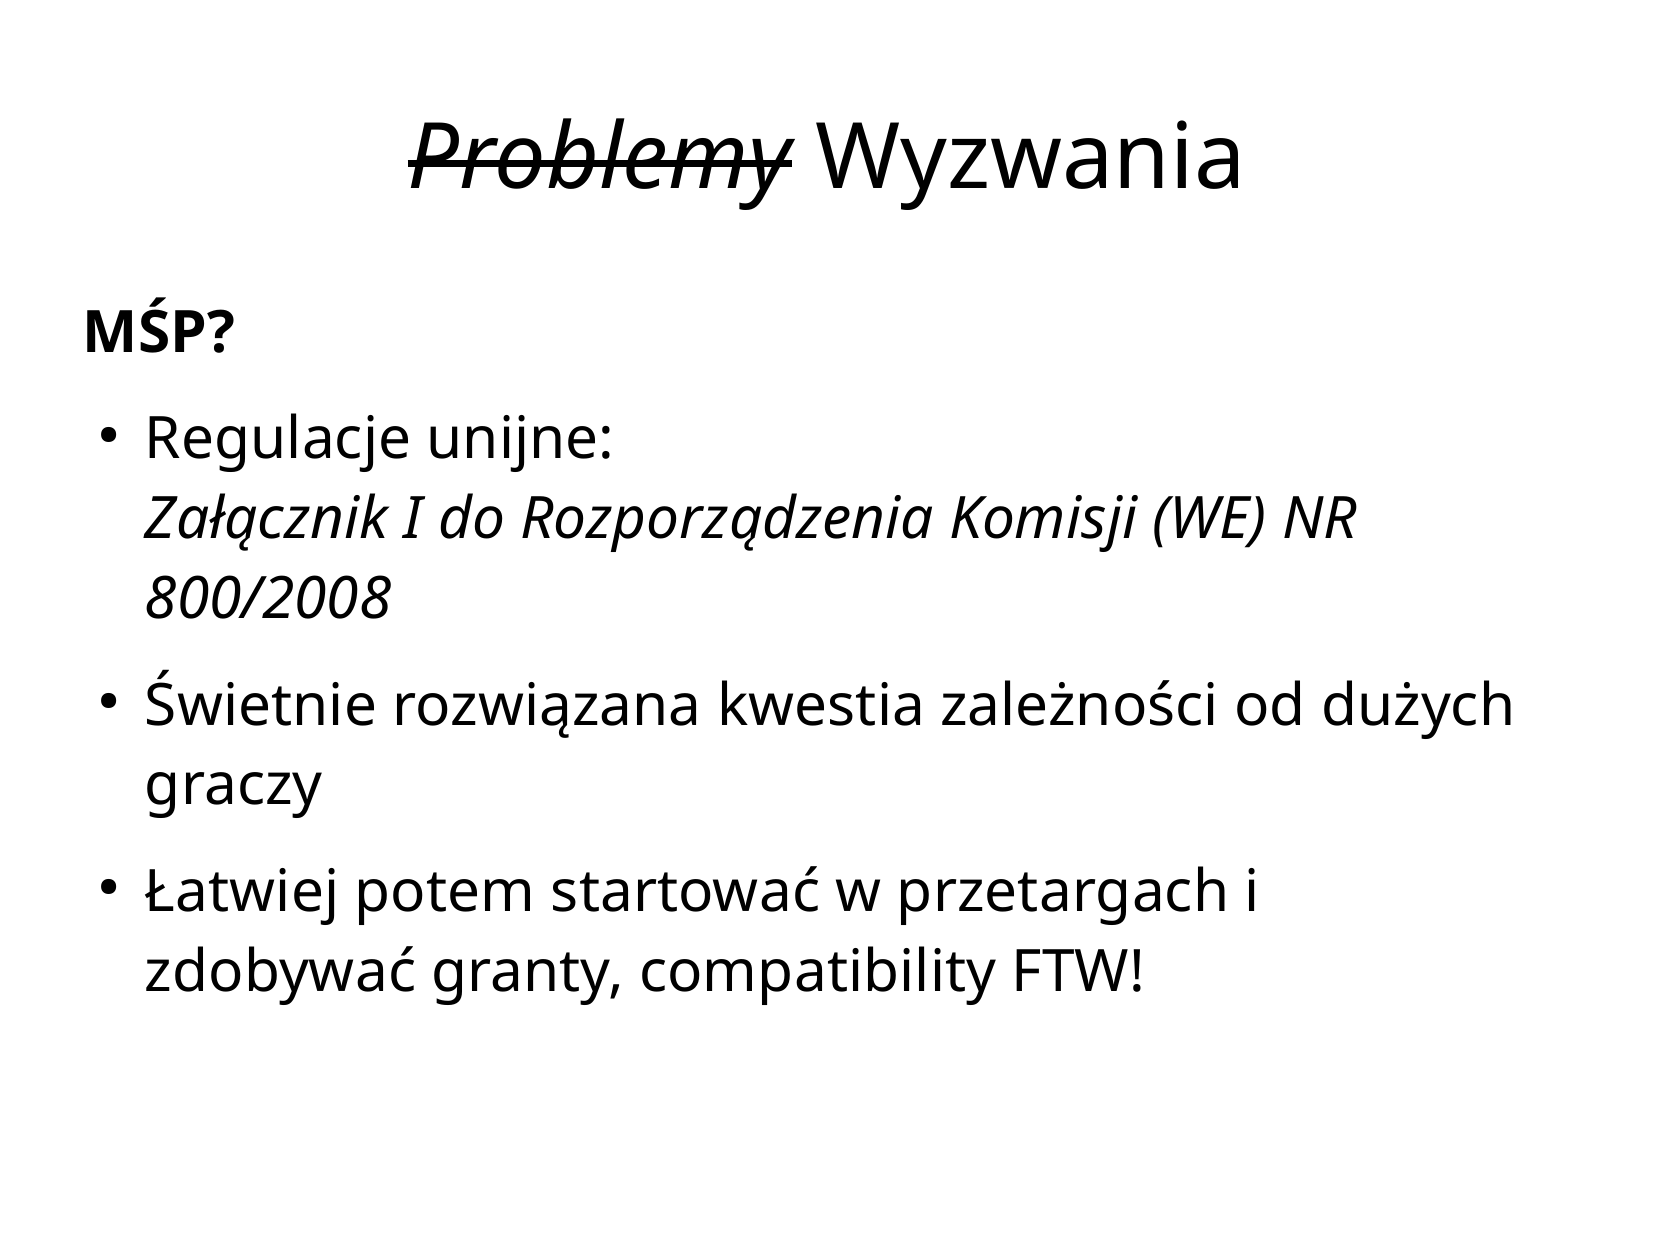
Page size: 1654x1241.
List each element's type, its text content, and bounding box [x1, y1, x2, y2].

list MŚP? Regulacje unijne: Załącznik I do Rozporządzenia Komisji (WE) NR 800/2008 Świetnie rozwiązana kwestia zależności od dużych graczy Łatwiej potem startować w przetargach i zdobywać granty, compatibility FTW! [82, 290, 1538, 1010]
title Problemy Wyzwania [82, 49, 1571, 257]
